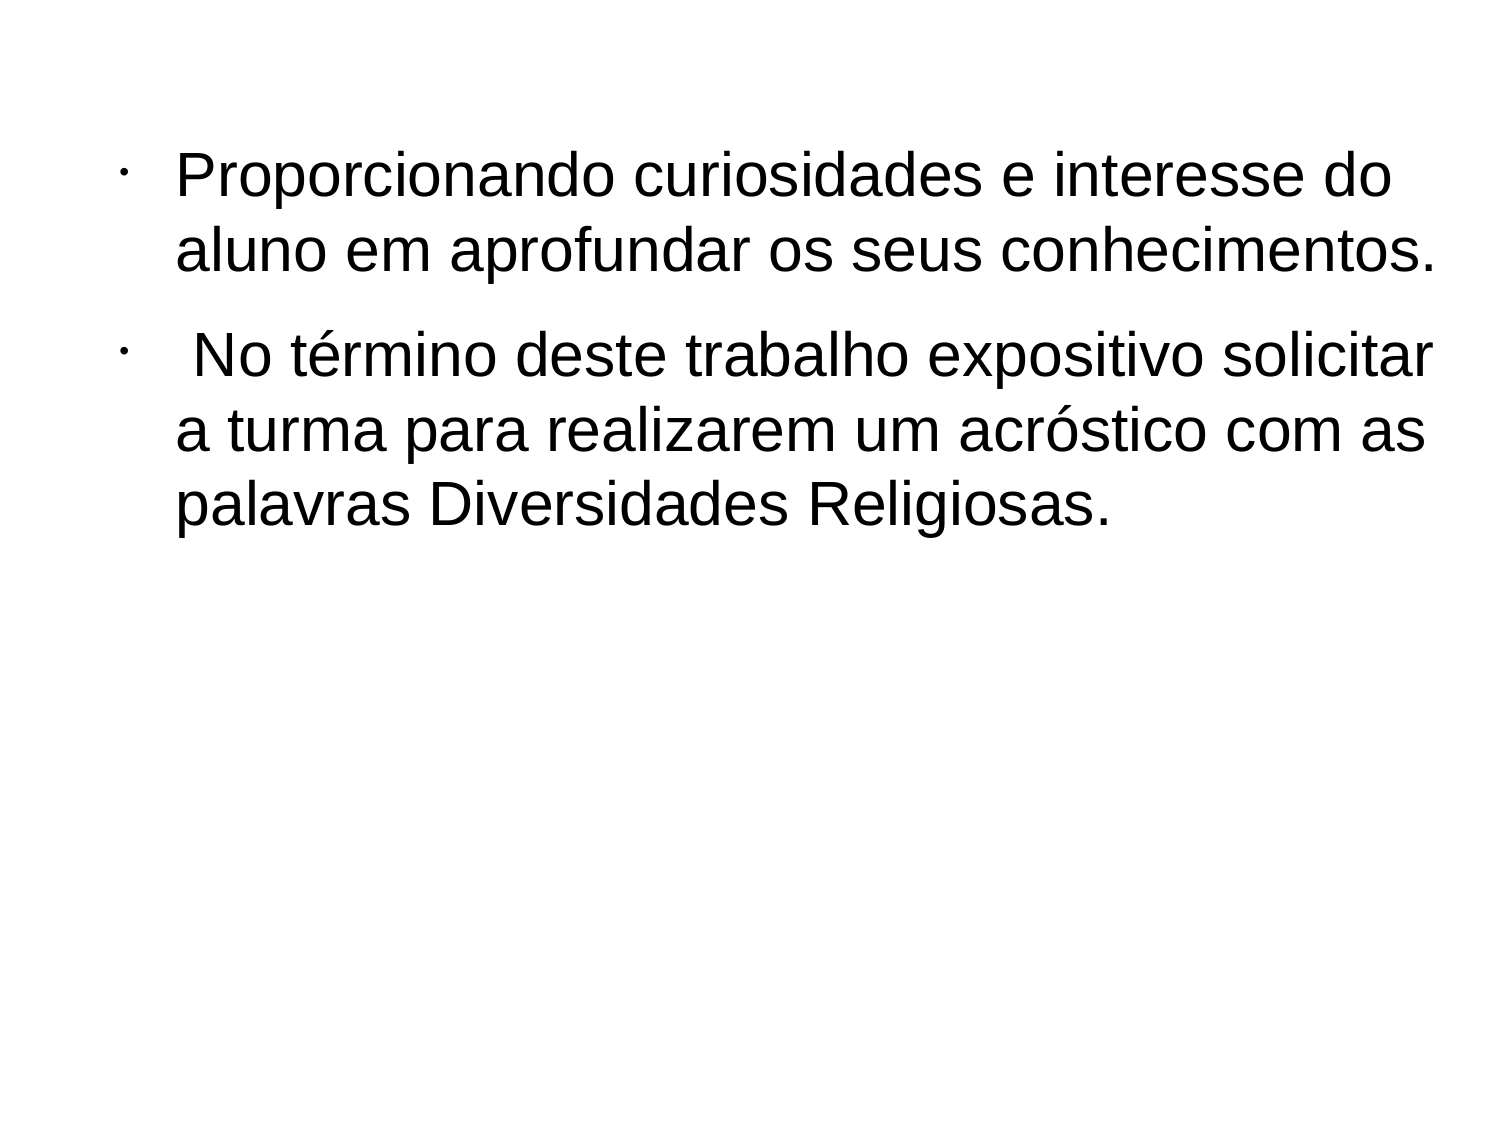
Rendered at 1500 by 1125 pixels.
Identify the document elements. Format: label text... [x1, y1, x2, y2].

list Proporcionando curiosidades e interesse do aluno em aprofundar os seus conhecimentos. No término deste trabalho expositivo solicitar a turma para realizarem um acróstico com as palavras Diversidades Religiosas. [104, 126, 1455, 870]
